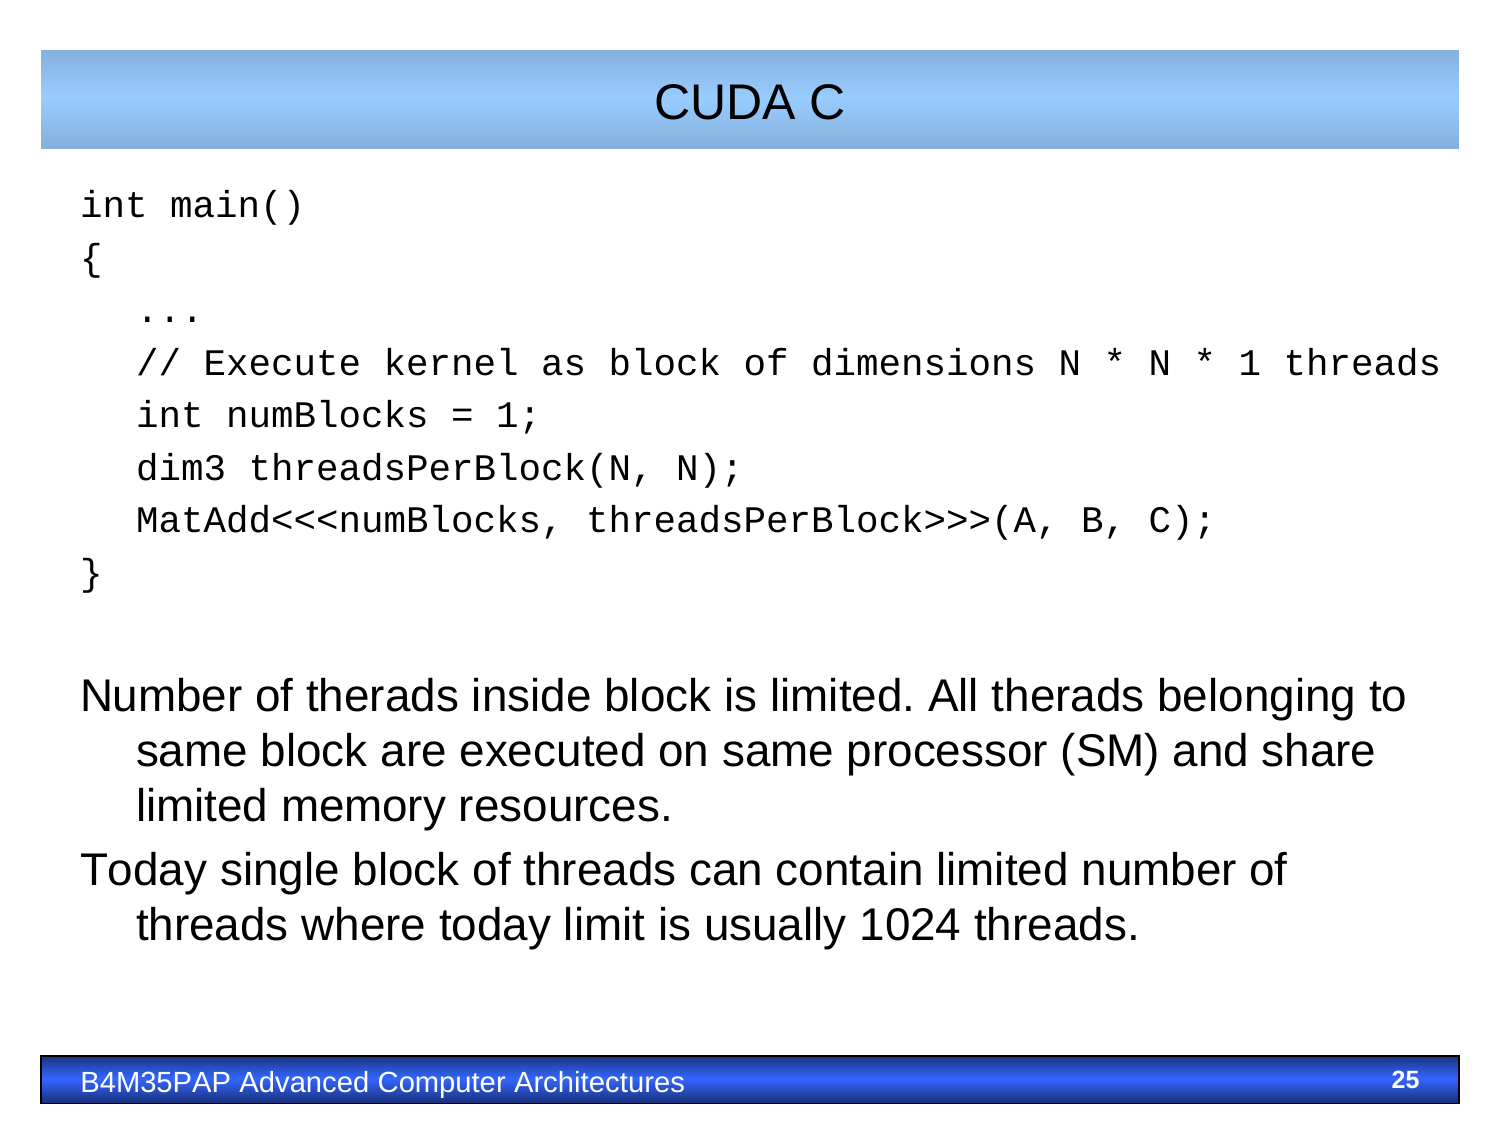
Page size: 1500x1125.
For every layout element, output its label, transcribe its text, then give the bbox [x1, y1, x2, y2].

list int main() { ... // Execute kernel as block of dimensions N * N * 1 threads int numBlocks = 1; dim3 threadsPerBlock(N, N); MatAdd<<<numBlocks, threadsPerBlock>>>(A, B, C); } Number of therads inside block is limited. All therads belonging to same block are executed on same processor (SM) and share limited memory resources. Today single block of threads can contain limited number of threads where today limit is usually 1024 threads. [64, 172, 1458, 1000]
title CUDA C [41, 50, 1459, 149]
